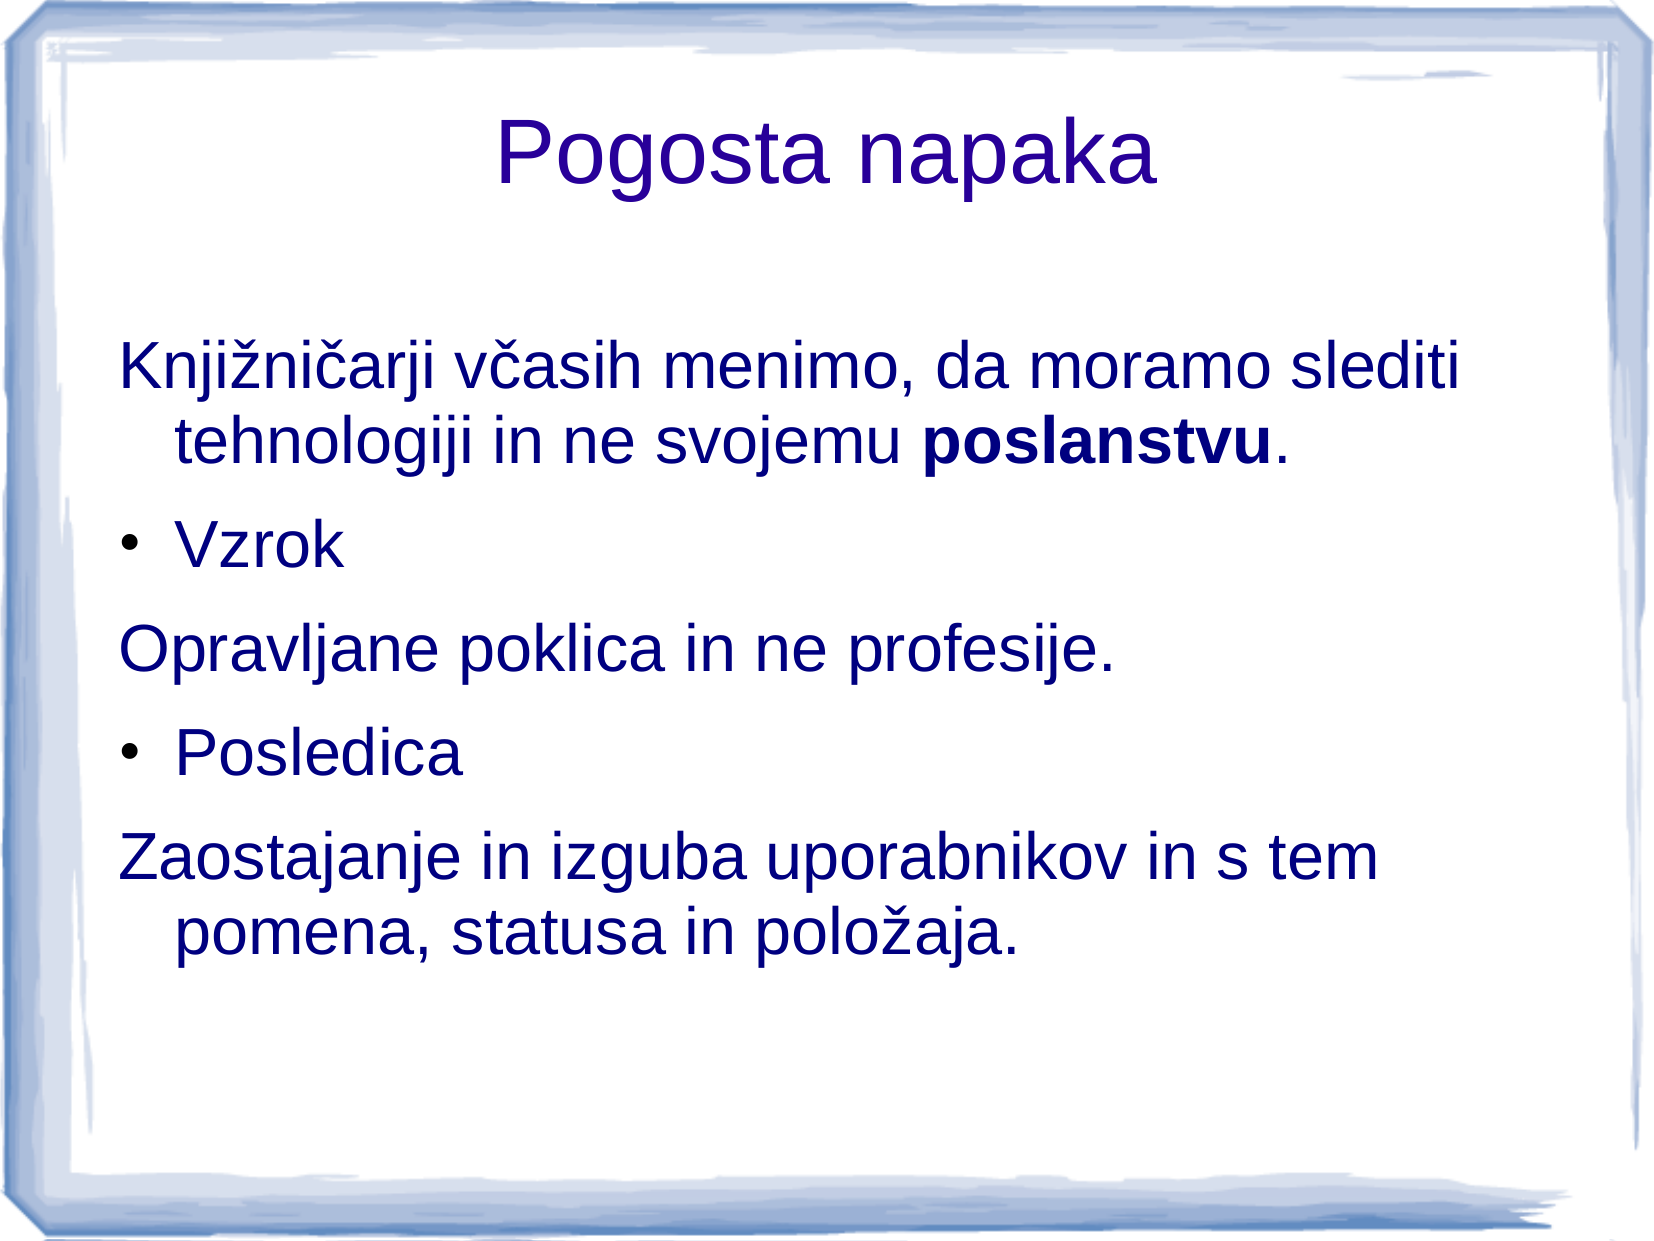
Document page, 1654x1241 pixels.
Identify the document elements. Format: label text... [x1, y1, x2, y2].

title Pogosta napaka [82, 49, 1571, 257]
picture [0, 0, 1654, 1241]
list Knjižničarji včasih menimo, da moramo slediti tehnologiji in ne svojemu poslanstvu. Vzrok Opravljane poklica in ne profesije. Posledica Zaostajanje in izguba uporabnikov in s tem pomena, statusa in položaja. [118, 324, 1595, 1081]
